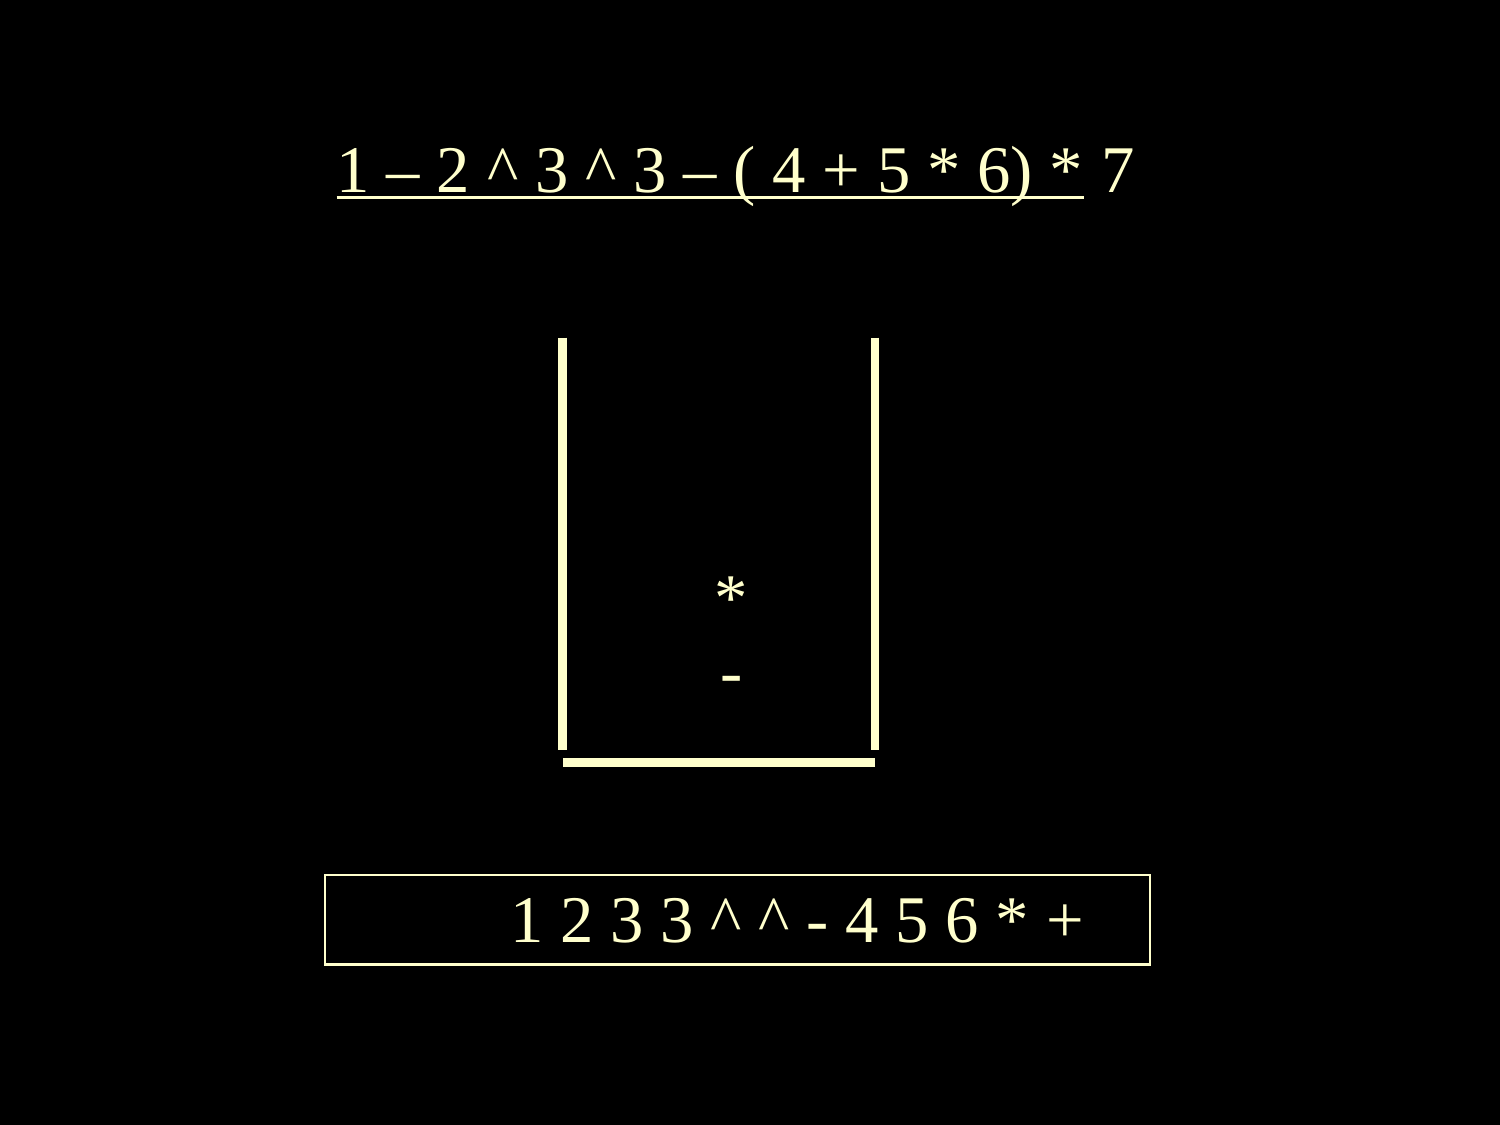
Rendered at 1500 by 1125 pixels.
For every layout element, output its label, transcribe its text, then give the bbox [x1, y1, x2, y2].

text_box * - [624, 349, 838, 717]
text_box 1 2 3 3 ^ ^ - 4 5 6 * + [325, 874, 1150, 965]
text_box 1 – 2 ^ 3 ^ 3 – ( 4 + 5 * 6) * 7 [321, 124, 1276, 215]
